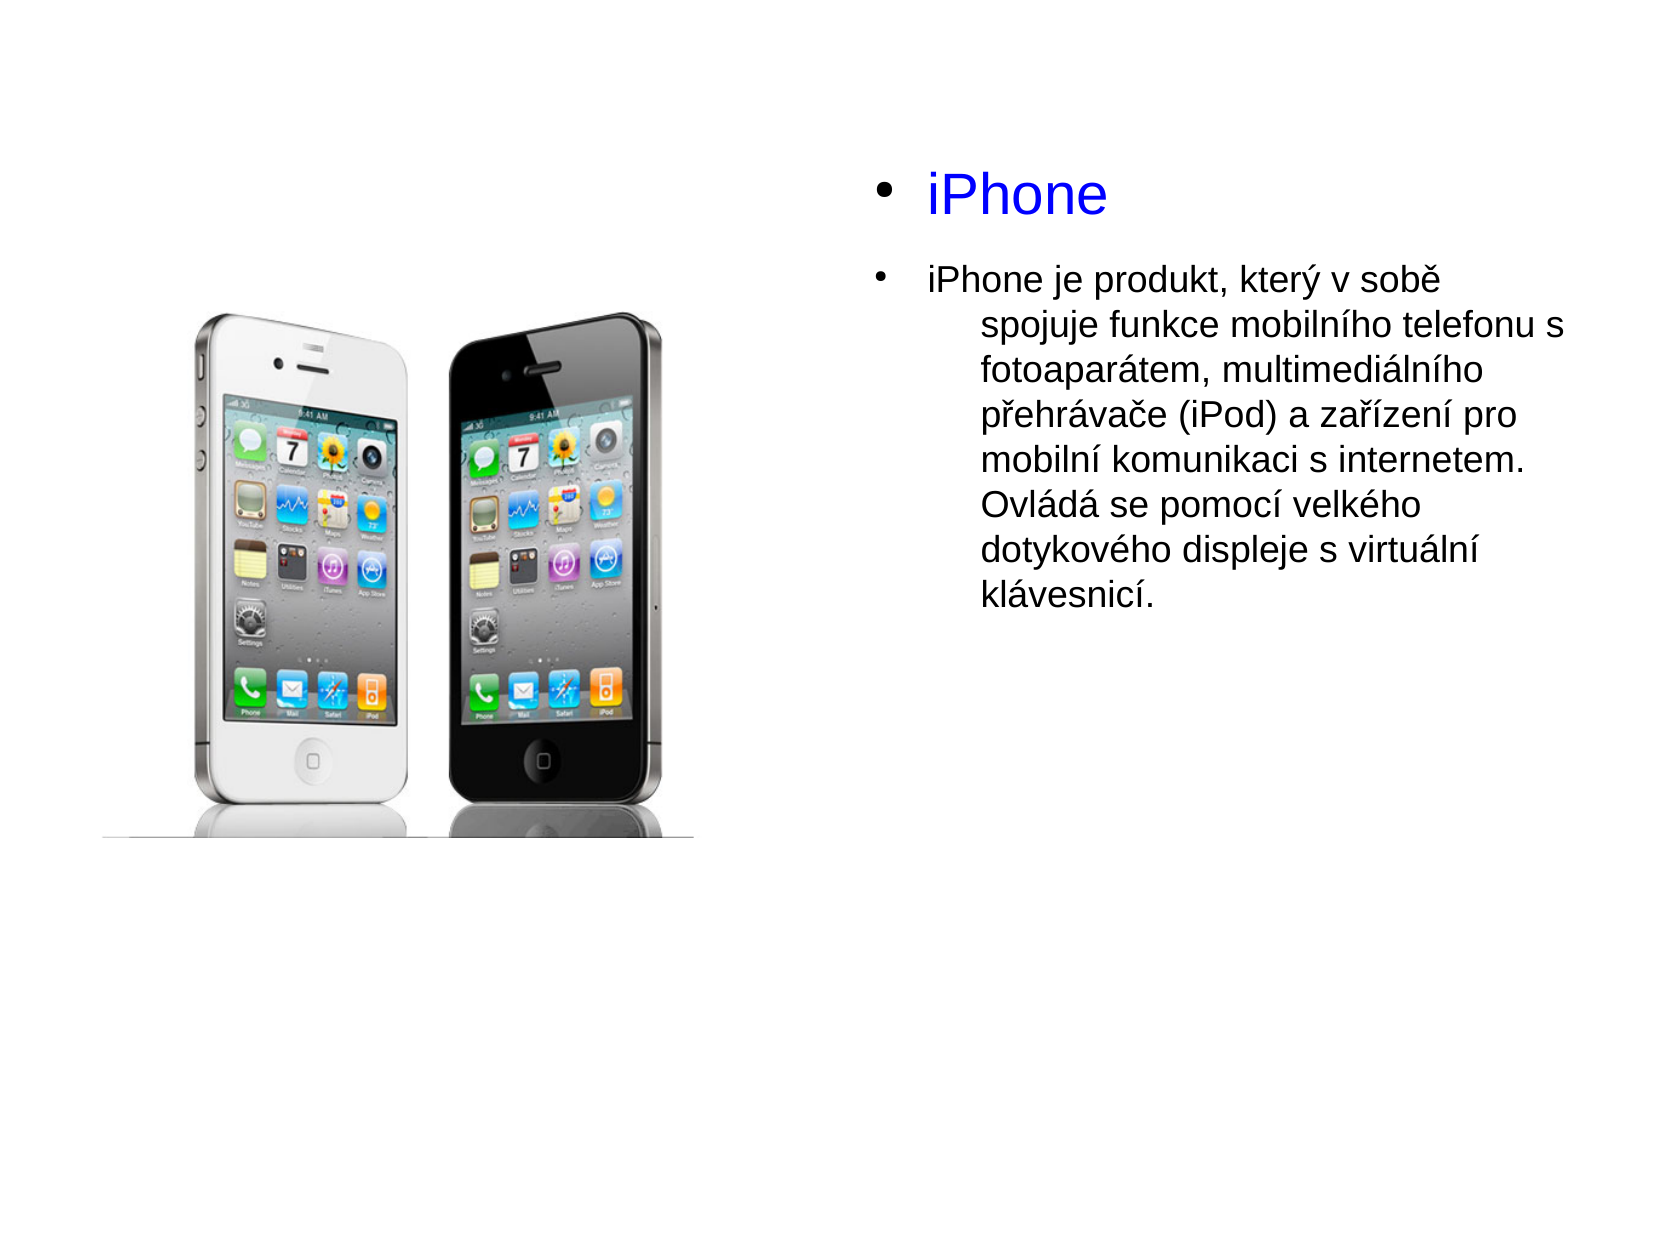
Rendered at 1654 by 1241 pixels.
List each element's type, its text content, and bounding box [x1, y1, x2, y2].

list iPhone iPhone je produkt, který v sobě spojuje funkce mobilního telefonu s fotoaparátem, multimediálního přehrávače (iPod) a zařízení pro mobilní komunikaci s internetem. Ovládá se pomocí velkého dotykového displeje s virtuální klávesnicí. [838, 155, 1565, 975]
picture [71, 292, 798, 838]
